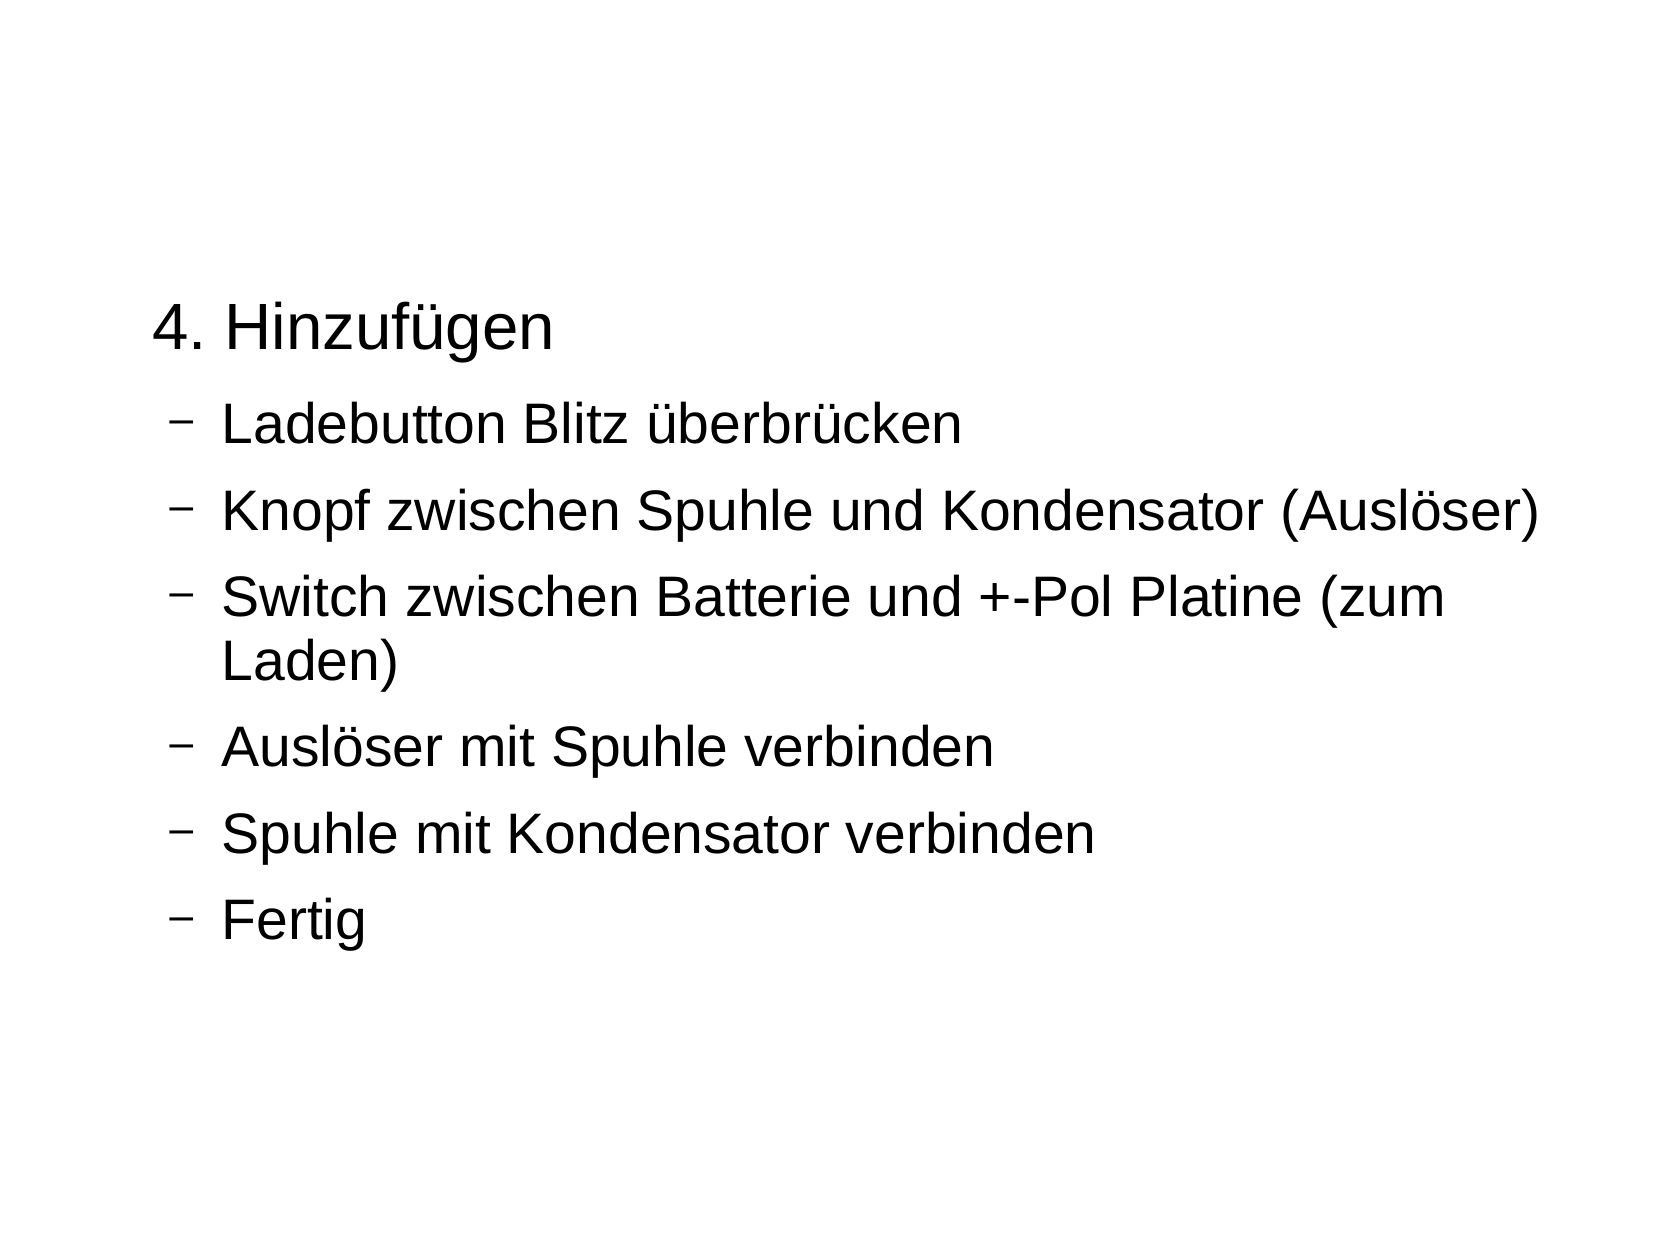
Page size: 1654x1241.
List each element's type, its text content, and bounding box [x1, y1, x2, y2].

list 4. Hinzufügen Ladebutton Blitz überbrücken Knopf zwischen Spuhle und Kondensator (Auslöser) Switch zwischen Batterie und +-Pol Platine (zum Laden) Auslöser mit Spuhle verbinden Spuhle mit Kondensator verbinden Fertig [82, 290, 1571, 1010]
